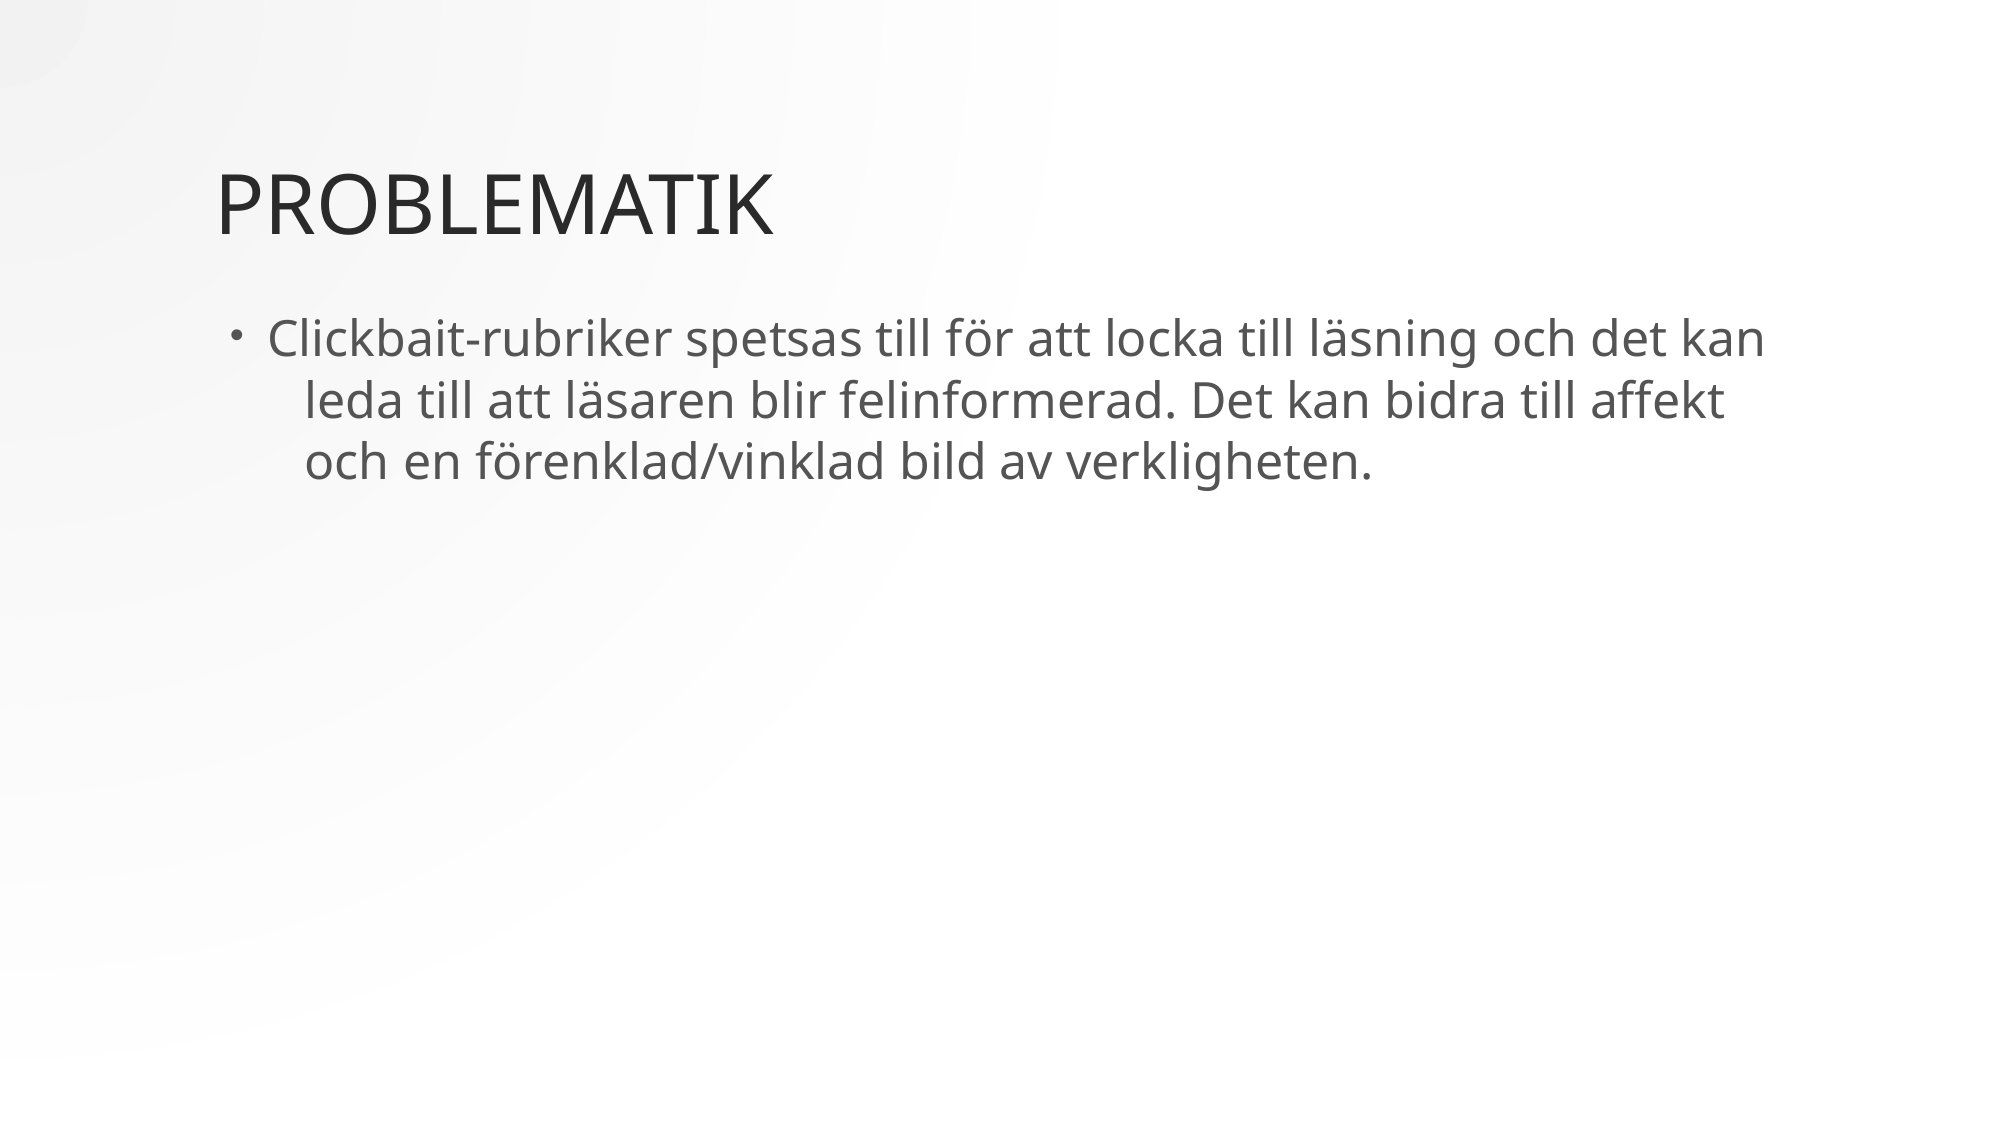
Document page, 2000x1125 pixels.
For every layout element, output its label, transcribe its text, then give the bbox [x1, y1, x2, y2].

title ProBlematik [199, 45, 1800, 263]
list Clickbait-rubriker spetsas till för att locka till läsning och det kan leda till att läsaren blir felinformerad. Det kan bidra till affekt och en förenklad/vinklad bild av verkligheten. [199, 299, 1800, 1013]
